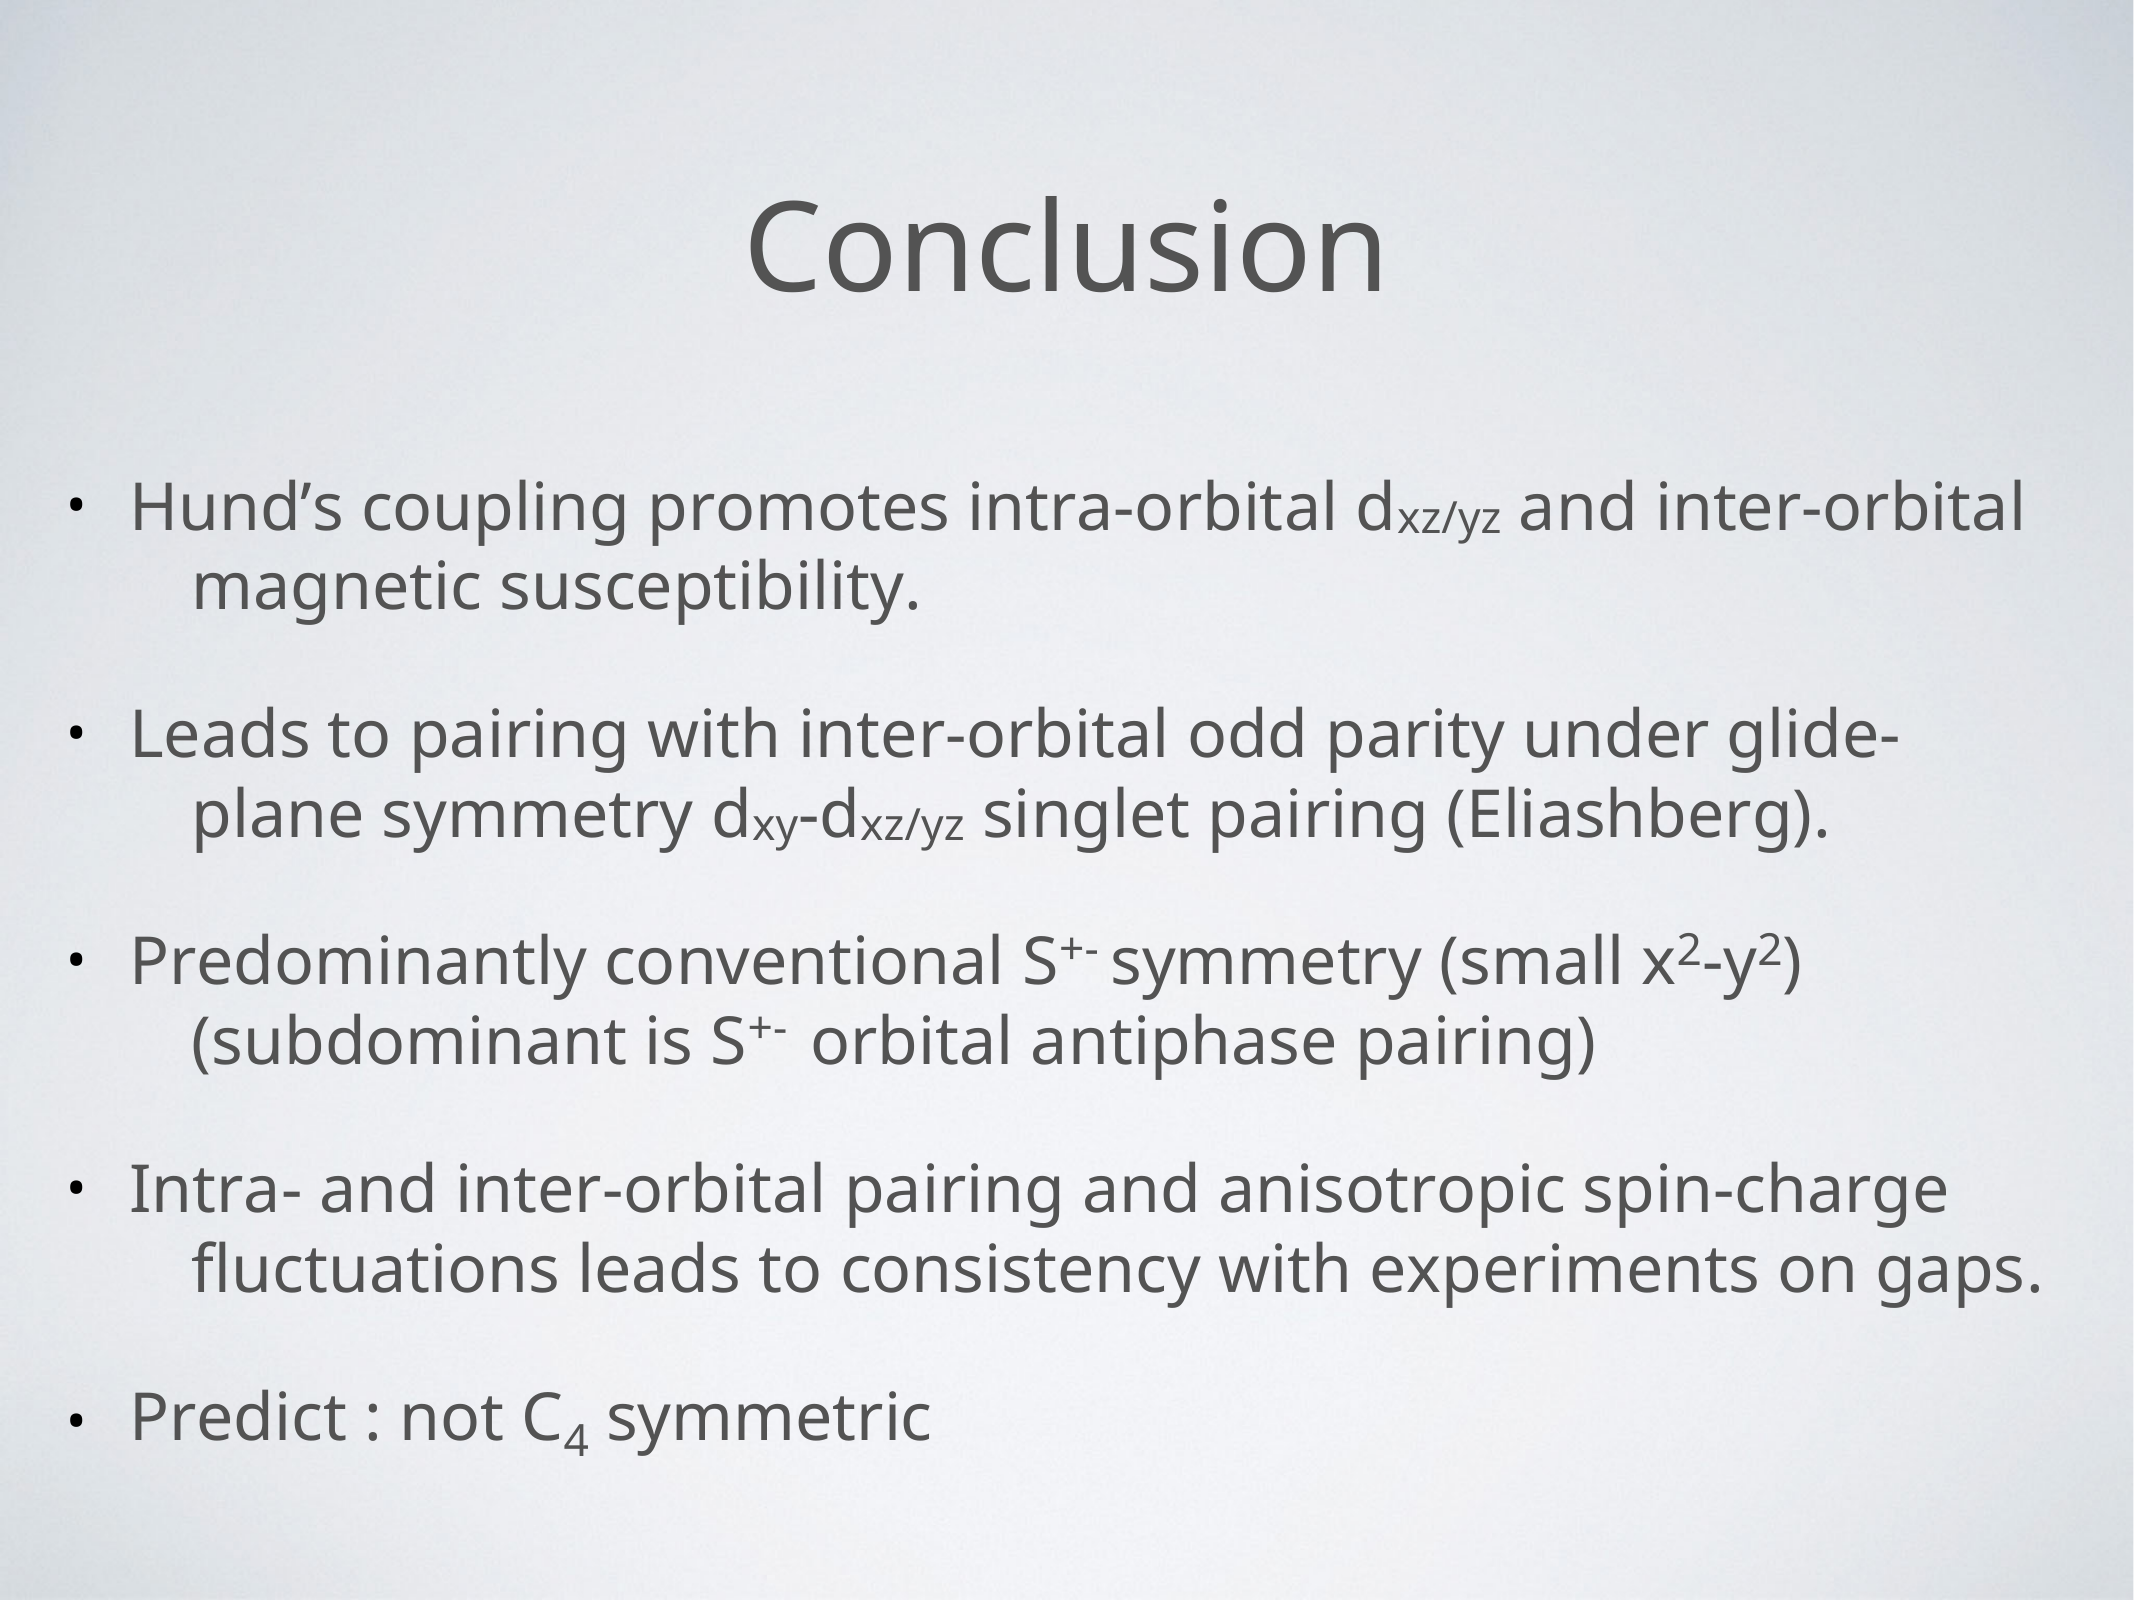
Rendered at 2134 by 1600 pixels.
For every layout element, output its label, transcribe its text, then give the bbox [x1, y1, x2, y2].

title Conclusion [58, 41, 2076, 442]
list Hund’s coupling promotes intra-orbital dxz/yz and inter-orbital magnetic susceptibility. Leads to pairing with inter-orbital odd parity under glide-plane symmetry dxy-dxz/yz singlet pairing (Eliashberg). Predominantly conventional S+- symmetry (small x2-y2) (subdominant is S+- orbital antiphase pairing) Intra- and inter-orbital pairing and anisotropic spin-charge fluctuations leads to consistency with experiments on gaps. Predict : not C4 symmetric [58, 322, 2037, 1446]
